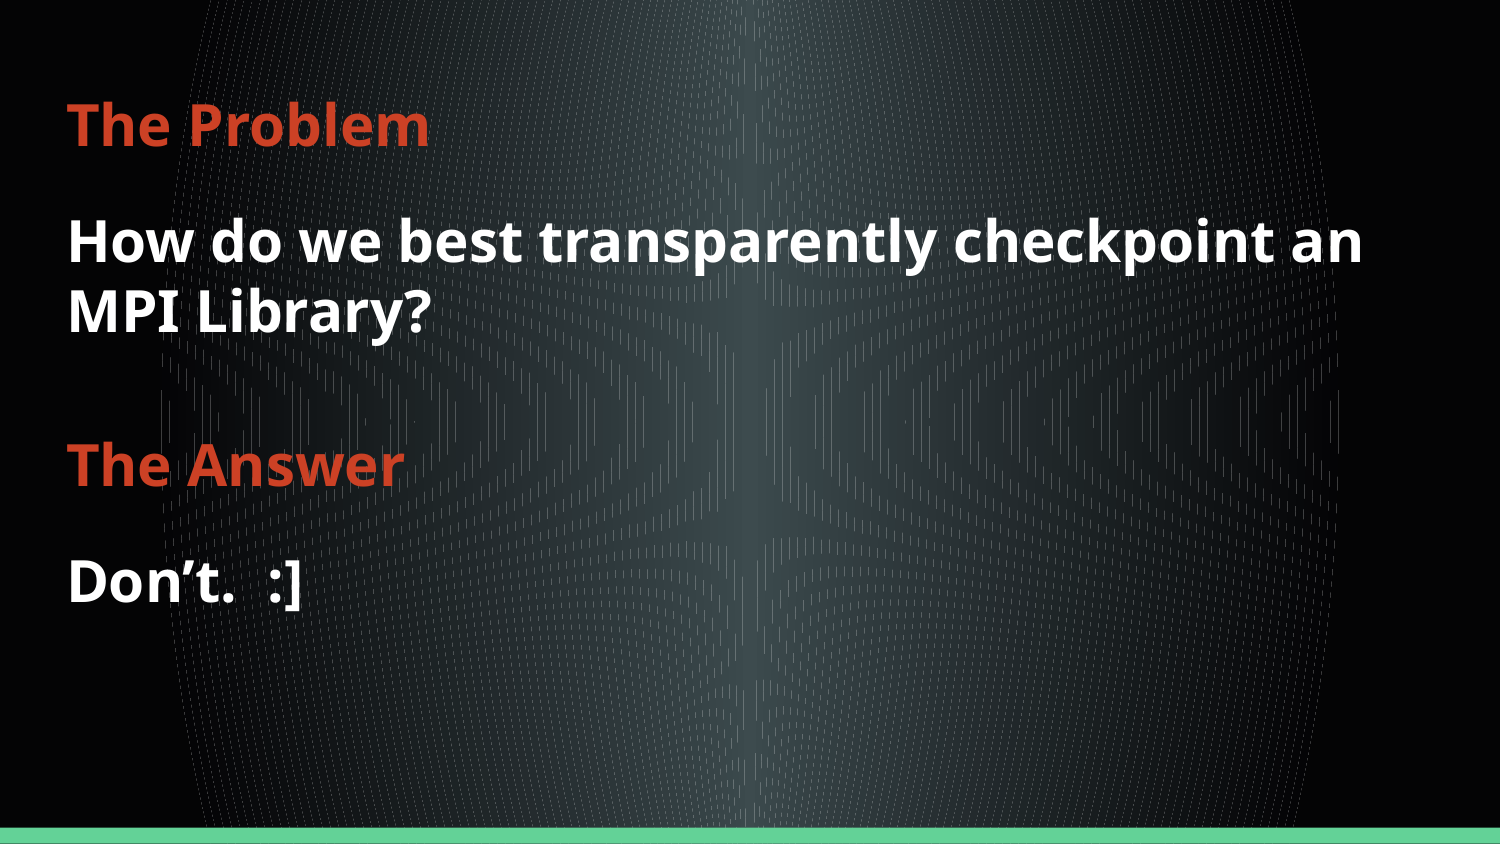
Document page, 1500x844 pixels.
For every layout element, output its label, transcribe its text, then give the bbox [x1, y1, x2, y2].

title The Problem [51, 72, 1449, 167]
title The Answer [51, 412, 1449, 507]
list Don’t. :] [51, 528, 1449, 636]
list How do we best transparently checkpoint an MPI Library? [51, 189, 1449, 412]
